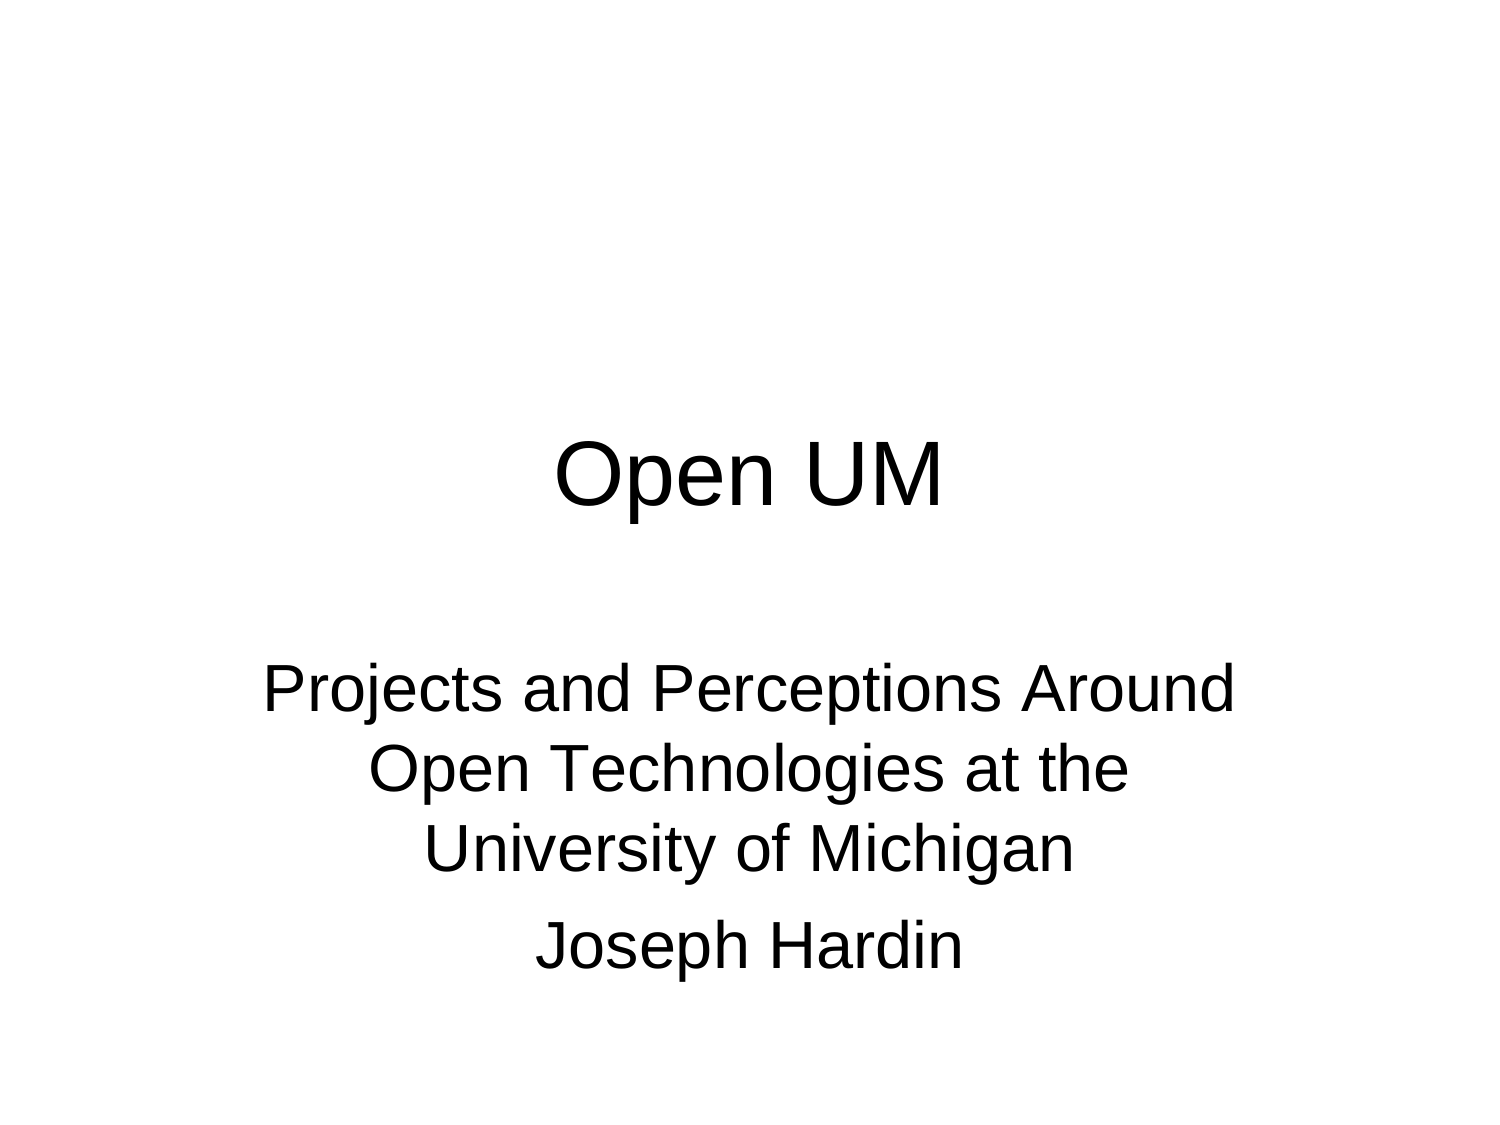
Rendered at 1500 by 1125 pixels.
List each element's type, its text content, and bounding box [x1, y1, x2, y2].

title Open UM [112, 374, 1388, 563]
text_box Projects and Perceptions Around Open Technologies at the University of Michigan Joseph Hardin [225, 637, 1276, 990]
